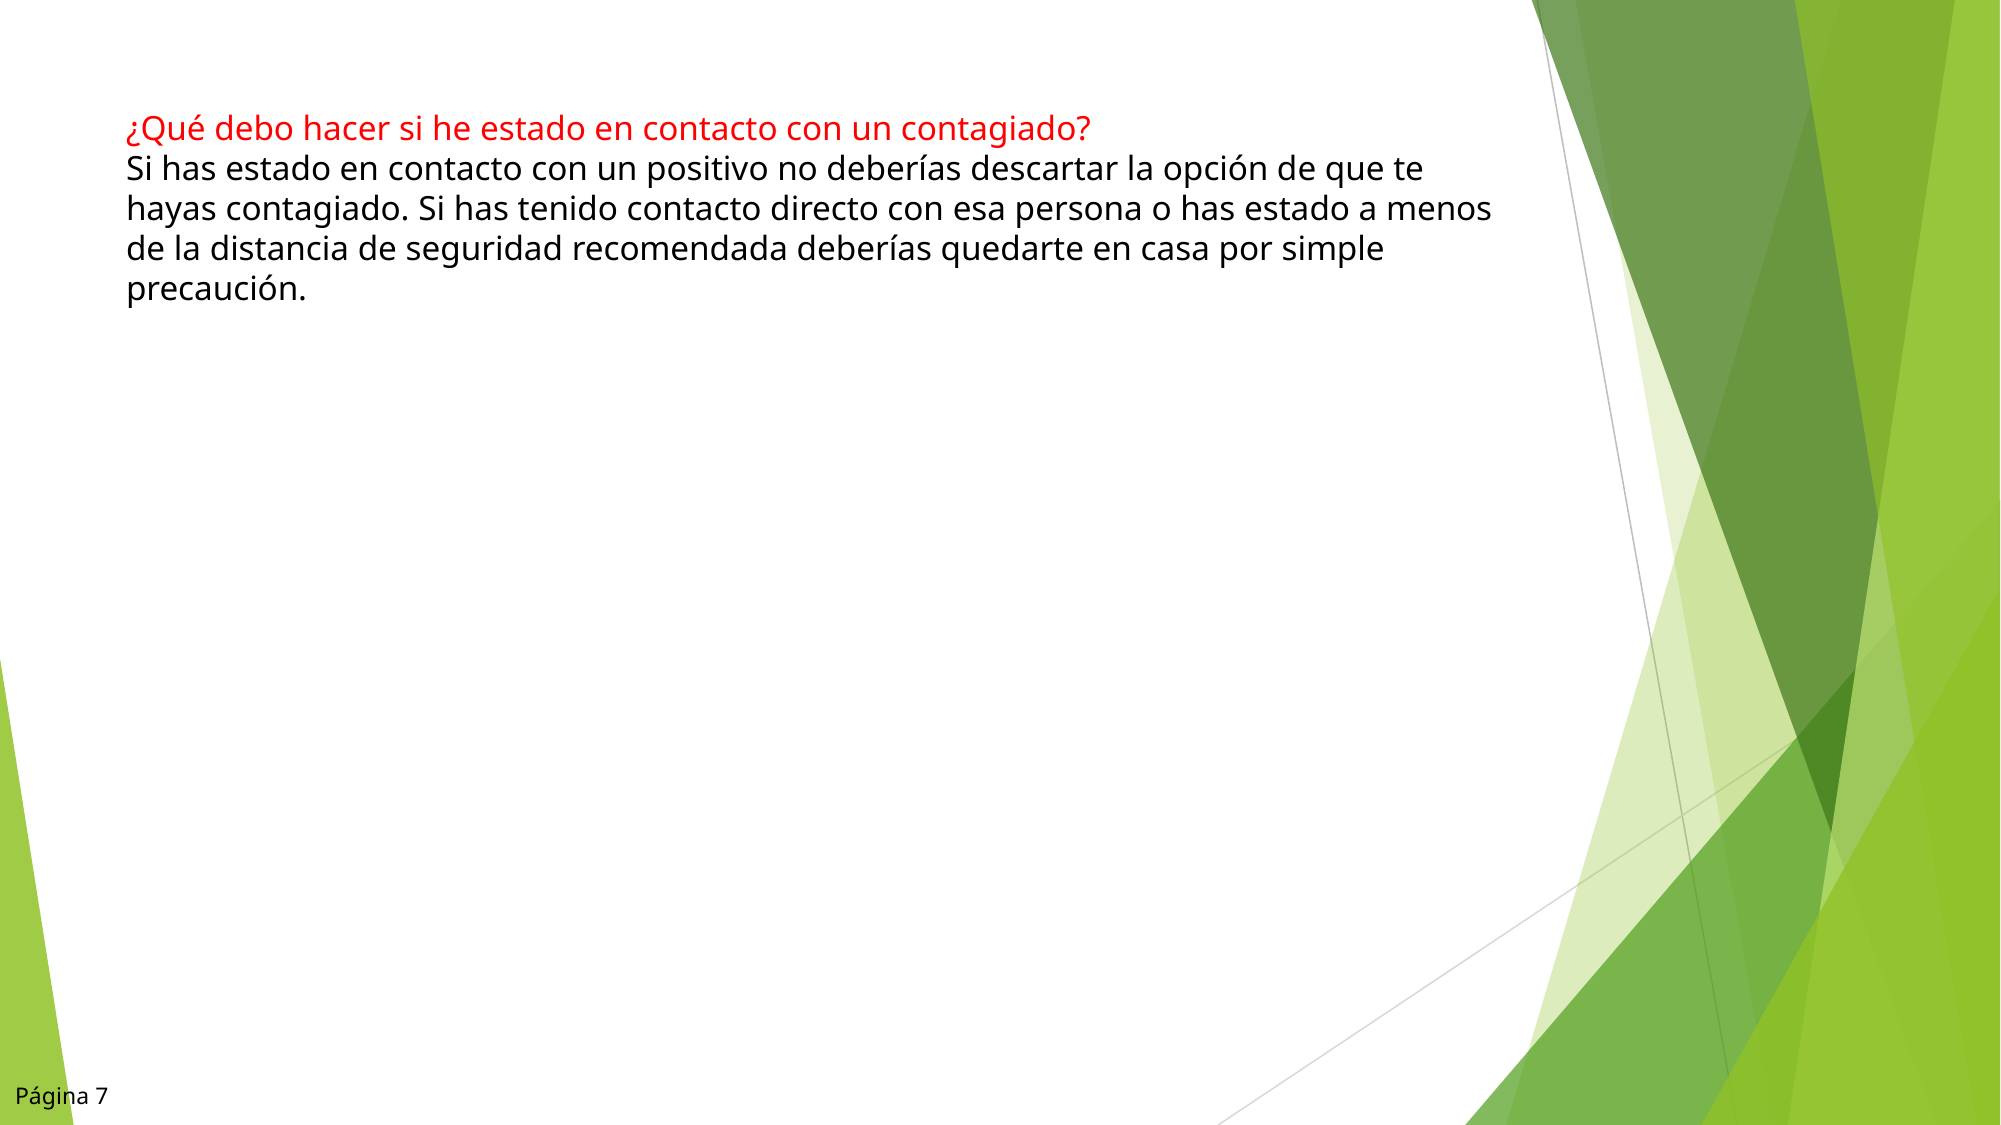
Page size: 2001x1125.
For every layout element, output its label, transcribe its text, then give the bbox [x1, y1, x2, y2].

text_box Página 7 [0, 1065, 1034, 1125]
title ¿Qué debo hacer si he estado en contacto con un contagiado? Si has estado en contacto con un positivo no deberías descartar la opción de que te hayas contagiado. Si has tenido contacto directo con esa persona o has estado a menos de la distancia de seguridad recomendada deberías quedarte en casa por simple precaución. [111, 99, 1522, 317]
